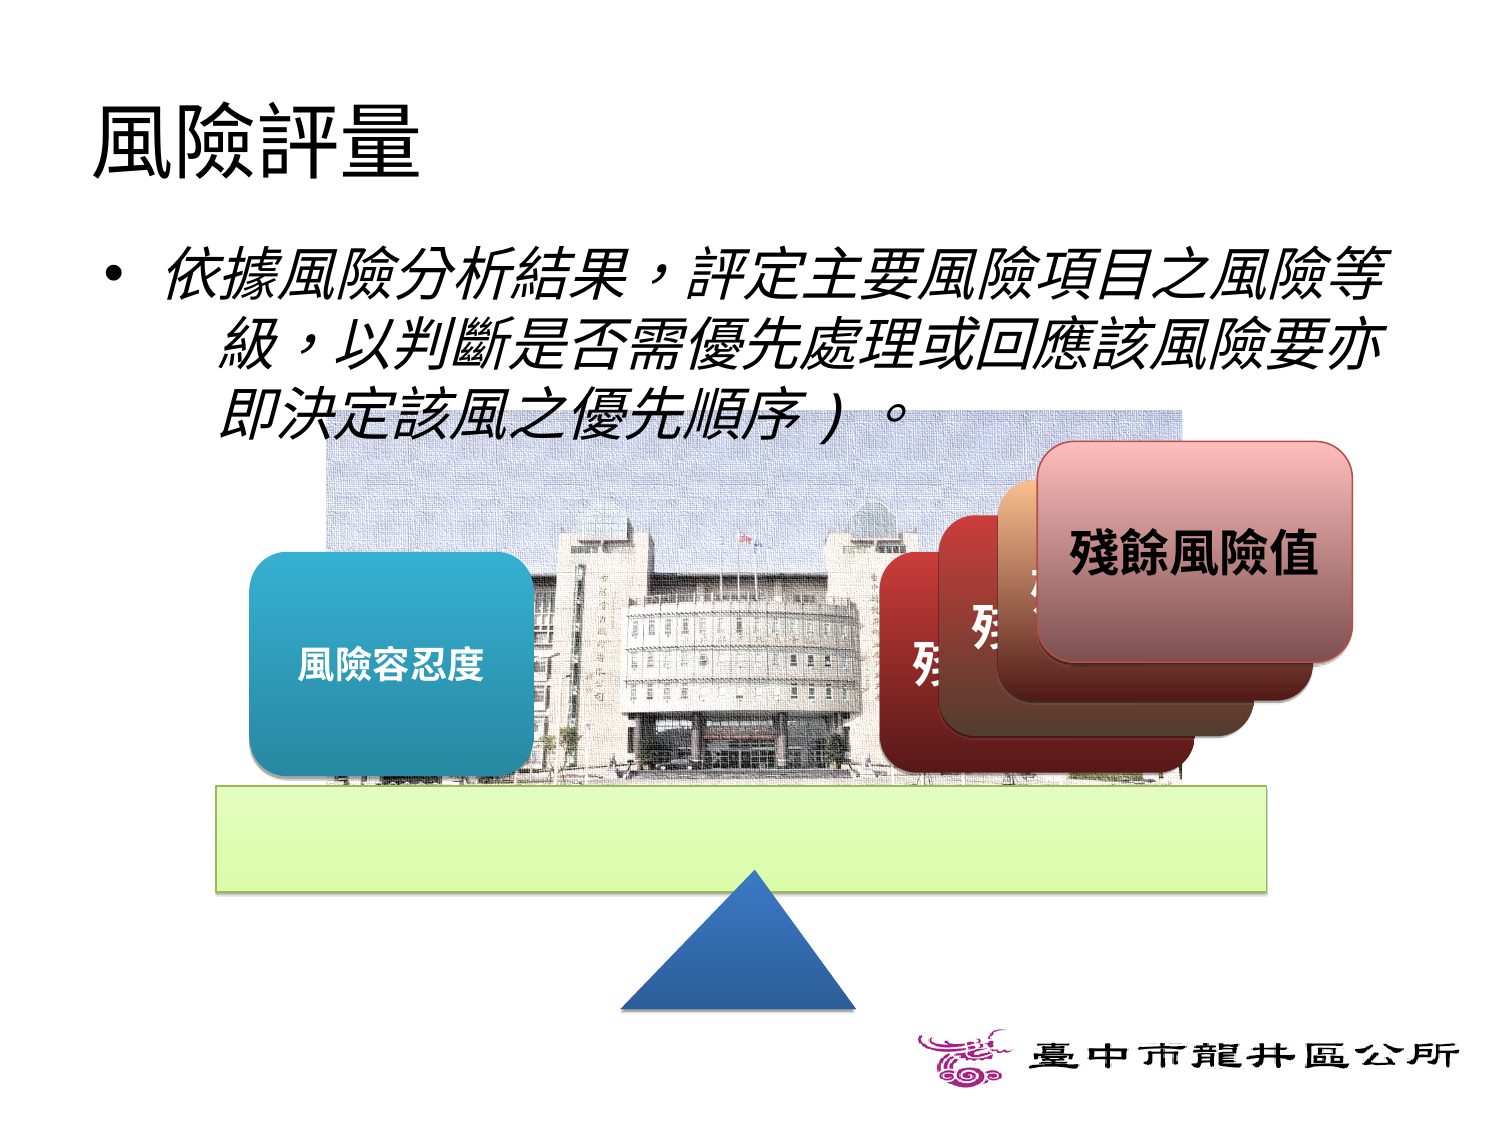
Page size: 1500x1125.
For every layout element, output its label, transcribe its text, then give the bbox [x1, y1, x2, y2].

text_box 殘餘風險值 [1037, 441, 1353, 663]
text_box 依據風險分析結果，評定主要風險項目之風險等級，以判斷是否需優先處理或回應該風險要亦即決定該風之優先順序)。 [88, 229, 1447, 1022]
text_box [216, 786, 1266, 1010]
text_box 殘餘風險值 [879, 551, 1195, 773]
text_box 殘餘風險值 [997, 479, 1313, 701]
text_box 風險容忍度 [249, 551, 534, 777]
title 風險評量 [75, 45, 1426, 233]
text_box 殘餘風險值 [938, 515, 1254, 737]
